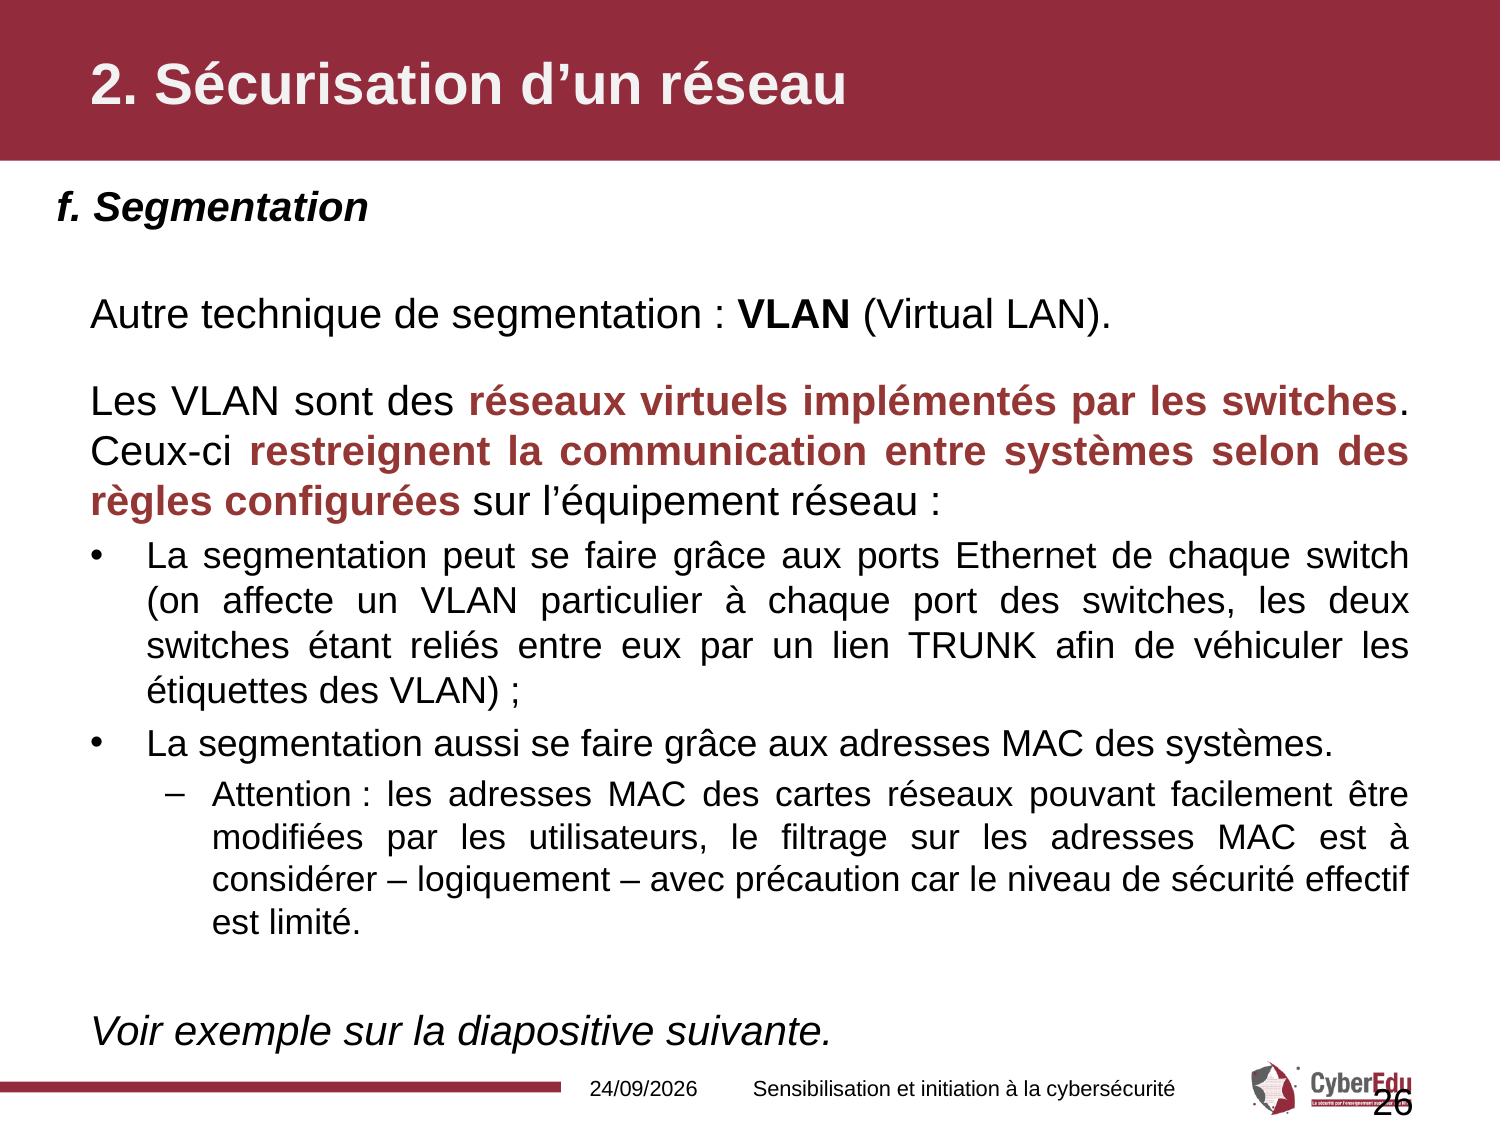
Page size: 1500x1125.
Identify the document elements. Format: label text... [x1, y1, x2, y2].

footer Sensibilisation et initiation à la cybersécurité [738, 1057, 1236, 1118]
slide_number 15/11/2020 [561, 1057, 727, 1118]
title 2. Sécurisation d’un réseau [75, 1, 1425, 161]
picture [1246, 1060, 1412, 1115]
picture [1398, 1101, 1408, 1113]
text_box f. Segmentation [41, 172, 1471, 268]
list Autre technique de segmentation : VLAN (Virtual LAN). Les VLAN sont des réseaux virtuels implémentés par les switches. Ceux-ci restreignent la communication entre systèmes selon des règles configurées sur l’équipement réseau : La segmentation peut se faire grâce aux ports Ethernet de chaque switch (on affecte un VLAN particulier à chaque port des switches, les deux switches étant reliés entre eux par un lien TRUNK afin de véhiculer les étiquettes des VLAN) ; La segmentation aussi se faire grâce aux adresses MAC des systèmes. Attention : les adresses MAC des cartes réseaux pouvant facilement être modifiées par les utilisateurs, le filtrage sur les adresses MAC est à considérer – logiquement – avec précaution car le niveau de sécurité effectif est limité. Voir exemple sur la diapositive suivante. [75, 278, 1425, 1035]
